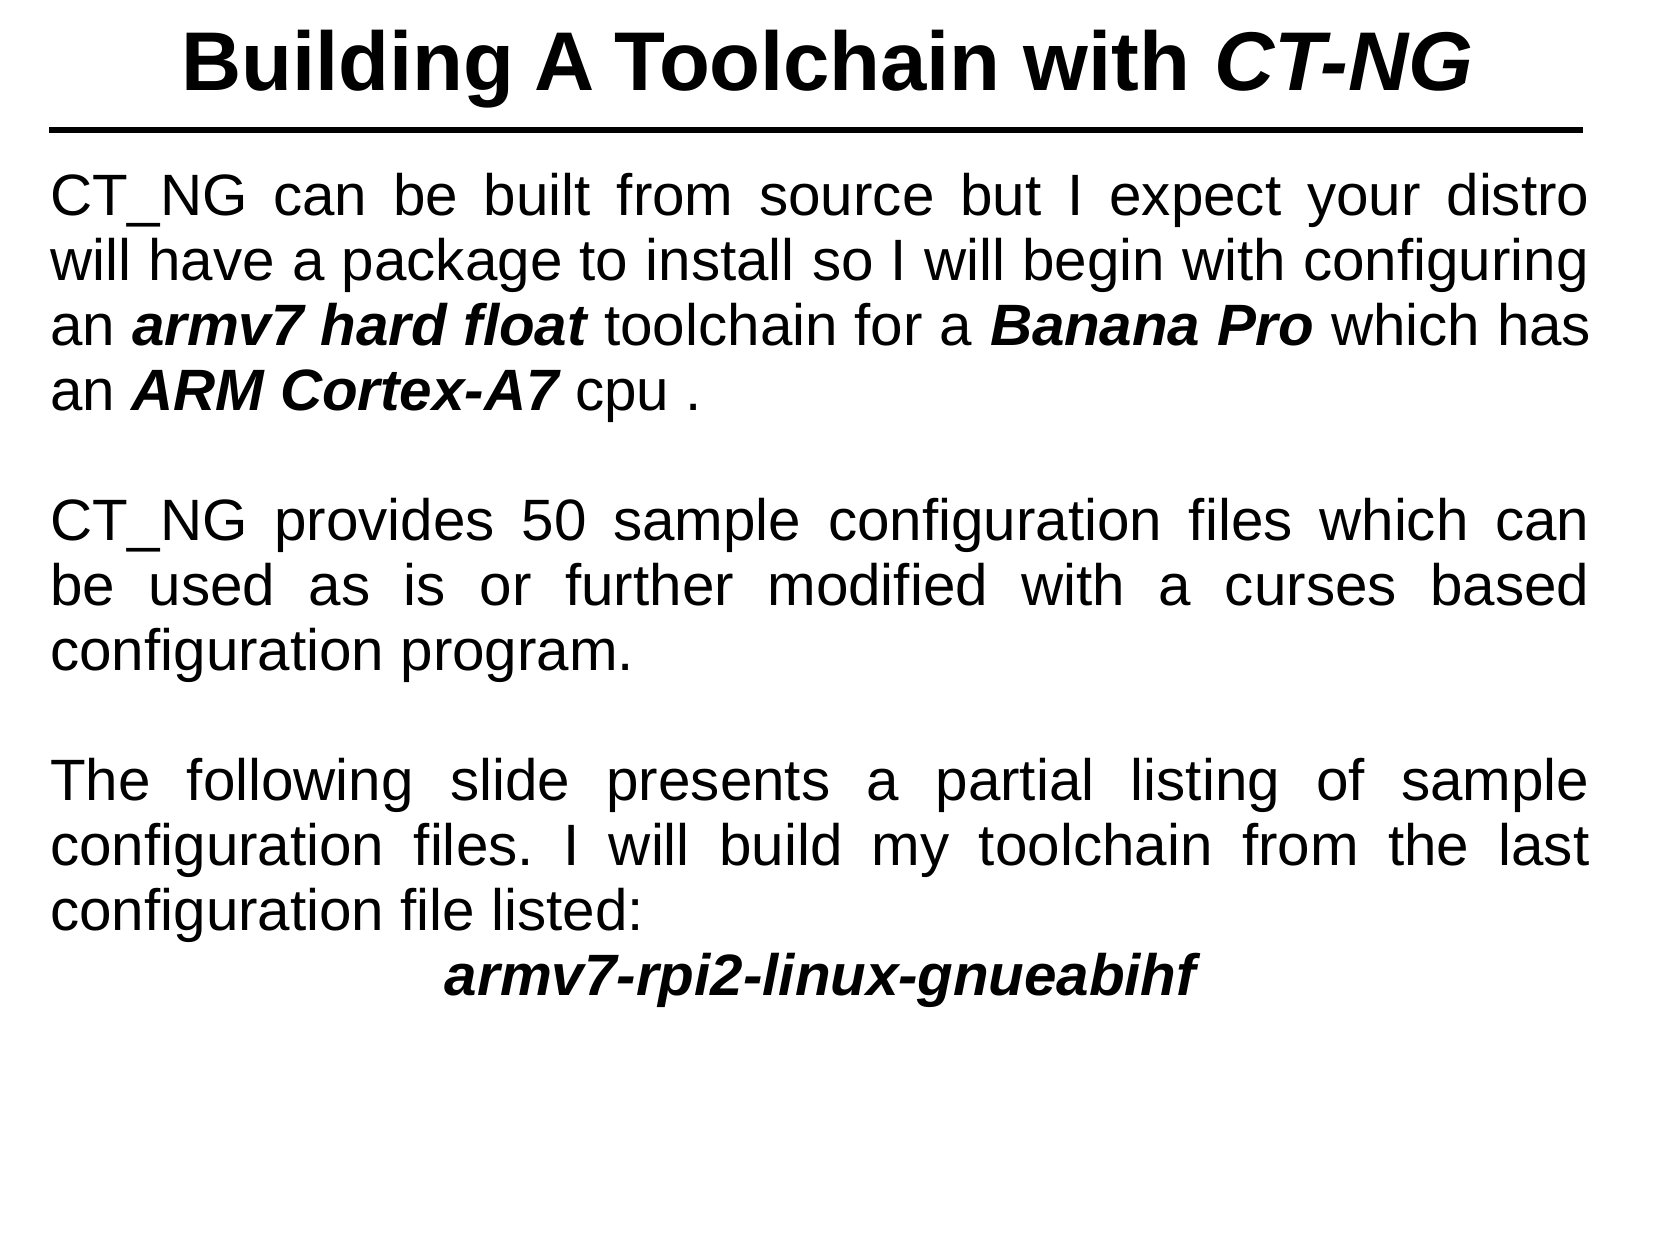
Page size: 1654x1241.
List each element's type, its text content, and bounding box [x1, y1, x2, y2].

text_box CT_NG can be built from source but I expect your distro will have a package to install so I will begin with configuring an armv7 hard float toolchain for a Banana Pro which has an ARM Cortex-A7 cpu . CT_NG provides 50 sample configuration files which can be used as is or further modified with a curses based configuration program. The following slide presents a partial listing of sample configuration files. I will build my toolchain from the last configuration file listed: armv7-rpi2-linux-gnueabihf [35, 155, 1607, 1205]
text_box Building A Toolchain with CT-NG [49, 8, 1607, 150]
